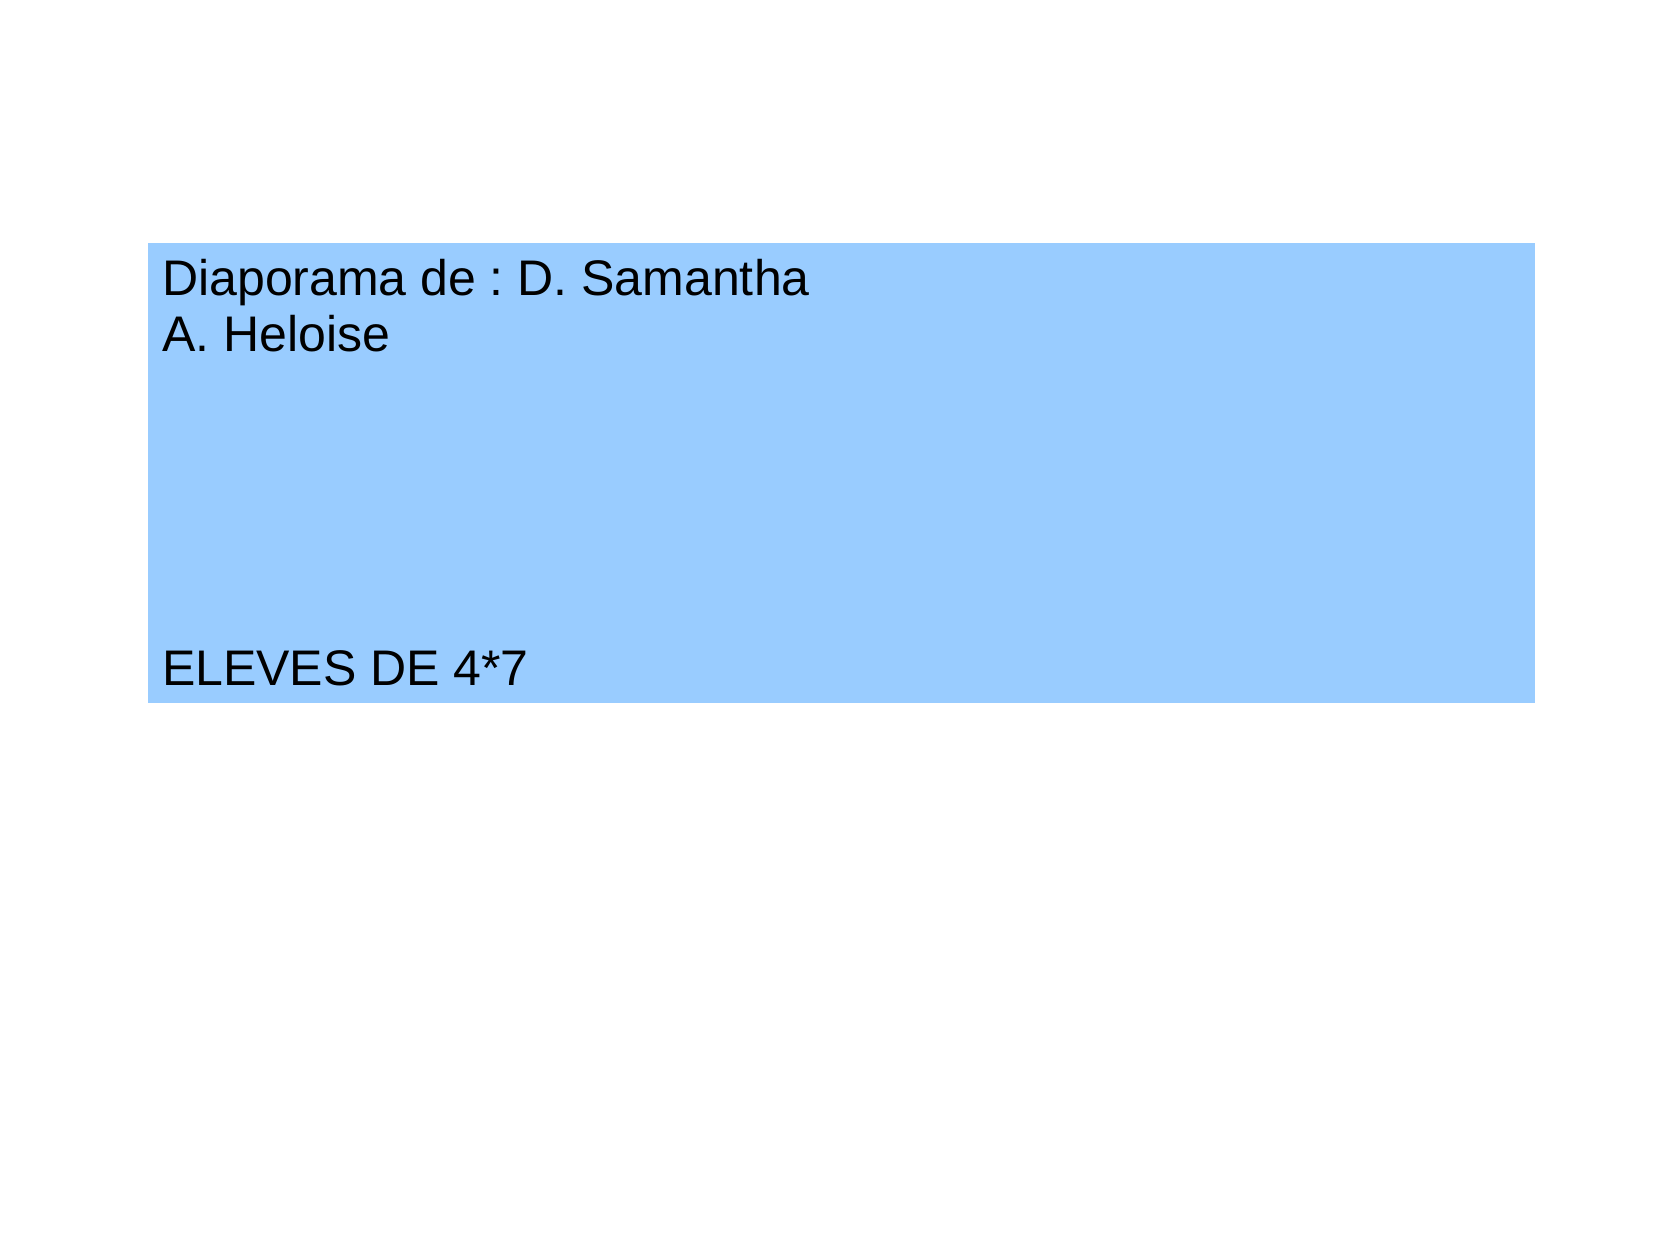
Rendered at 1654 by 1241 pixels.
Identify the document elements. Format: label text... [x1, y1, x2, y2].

table_header Diaporama de : D. Samantha A. Heloise ELEVES DE 4*7 [148, 243, 1535, 703]
